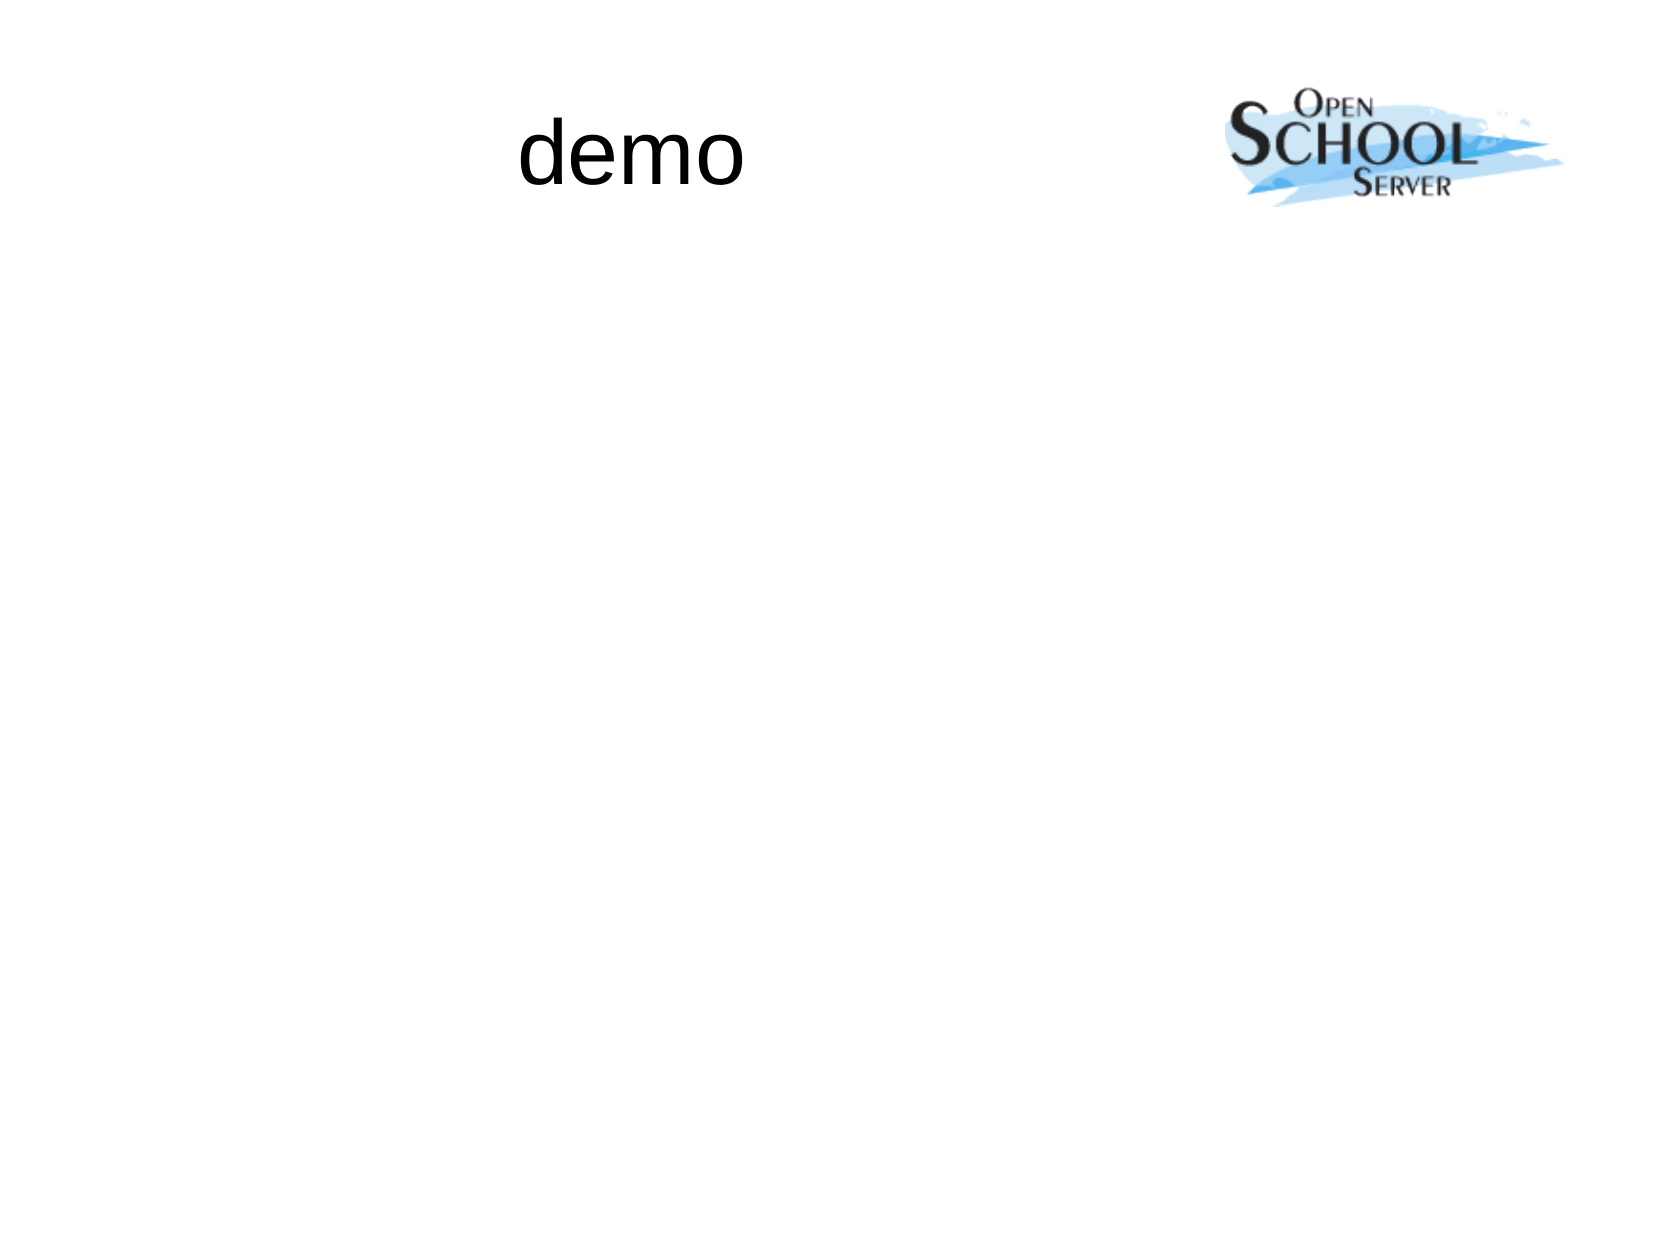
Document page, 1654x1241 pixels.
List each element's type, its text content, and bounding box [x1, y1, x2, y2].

picture [1225, 82, 1565, 207]
title demo [82, 49, 1182, 257]
